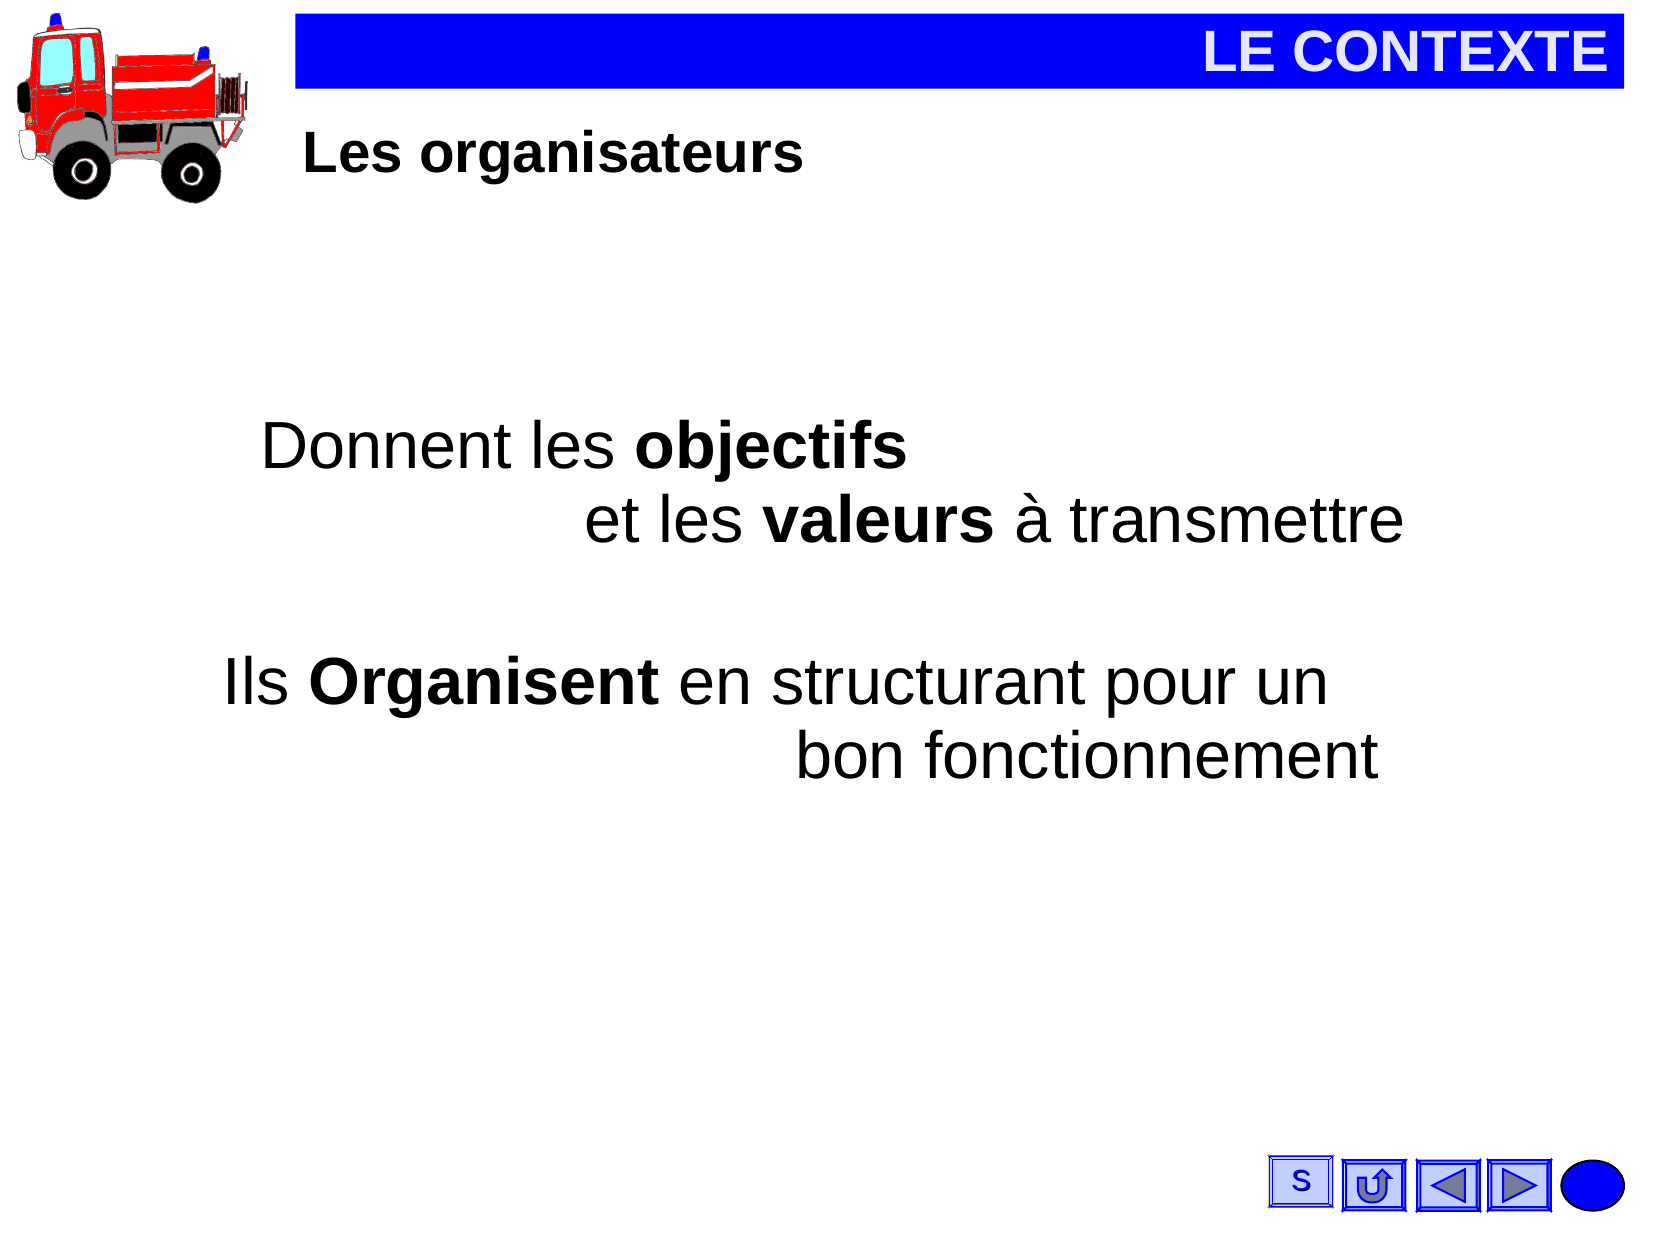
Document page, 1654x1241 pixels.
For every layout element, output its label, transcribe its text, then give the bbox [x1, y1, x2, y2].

list Donnent les objectifs et les valeurs à transmettre Ils Organisent en structurant pour un bon fonctionnement [189, 400, 1465, 819]
text_box LE CONTEXTE [295, 13, 1625, 89]
text_box [1561, 1160, 1625, 1211]
text_box Les organisateurs [287, 112, 821, 193]
picture [8, 8, 257, 216]
